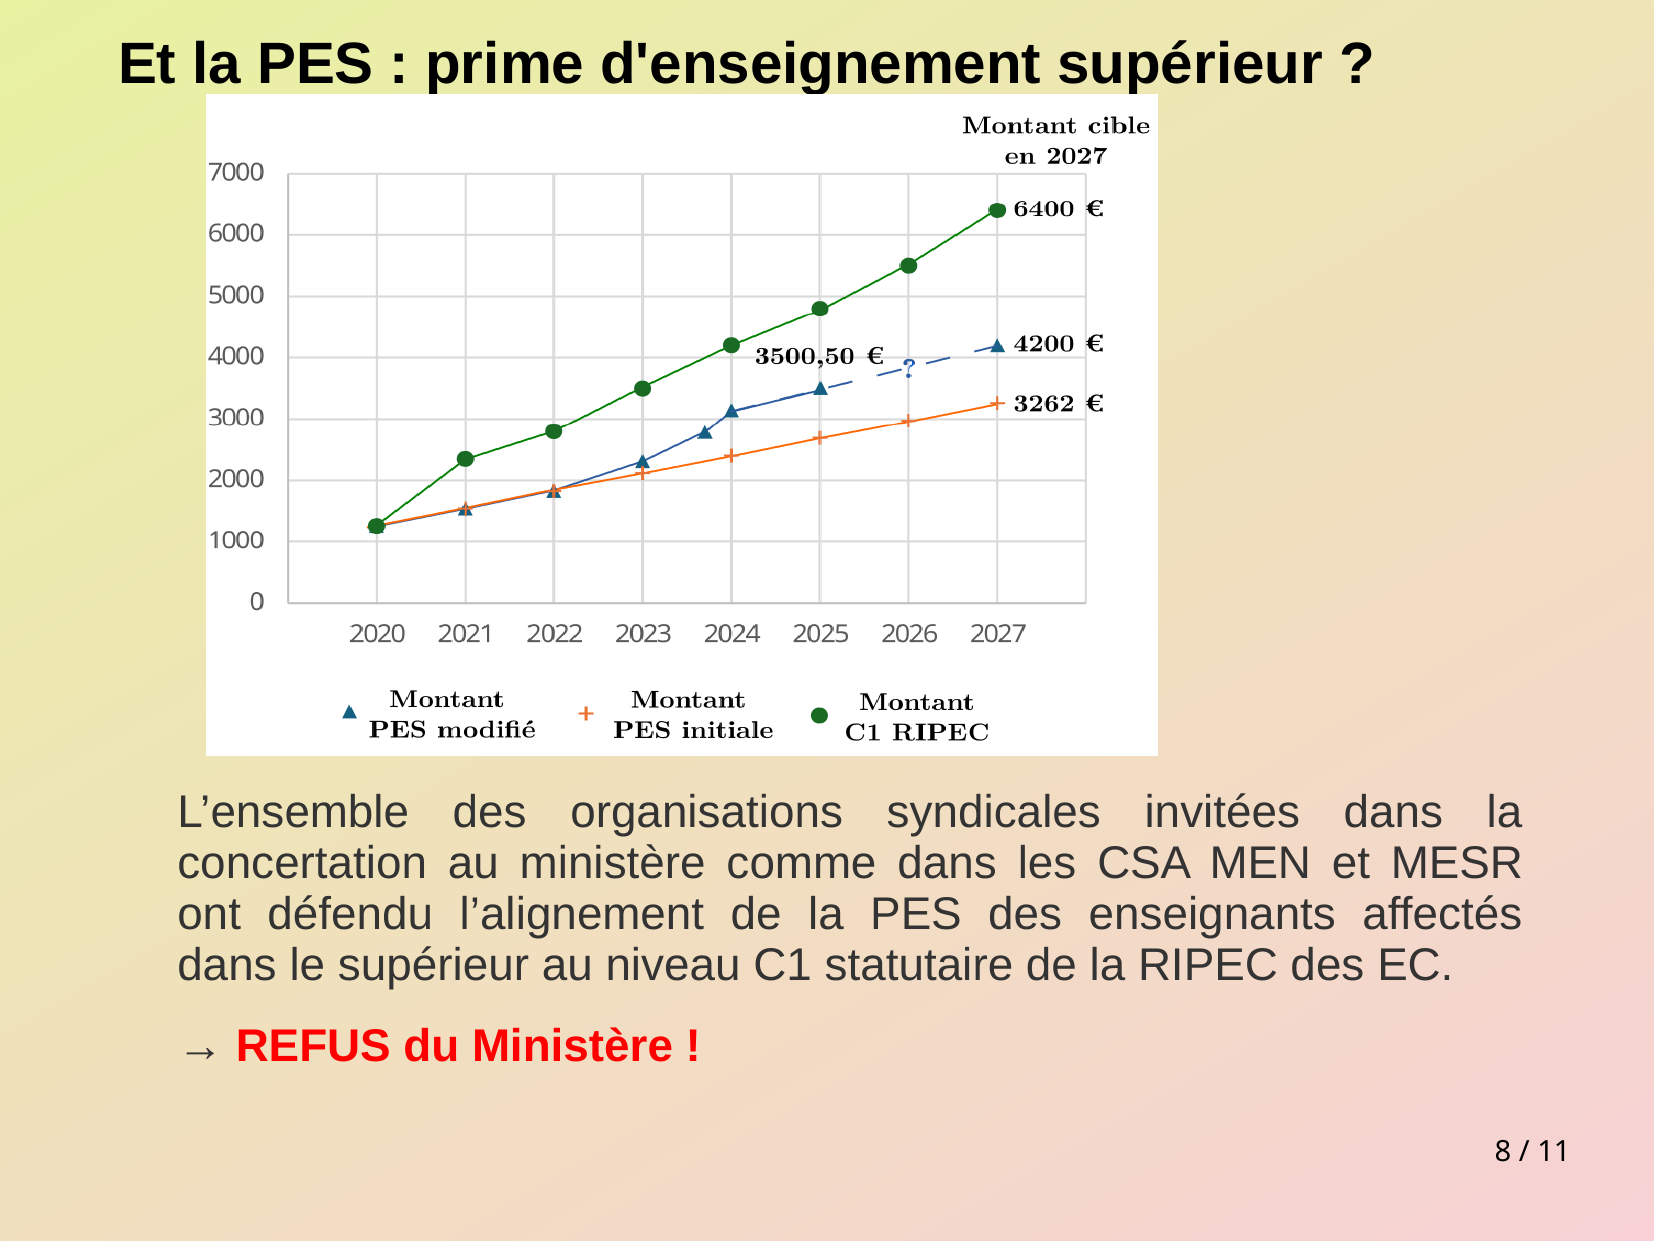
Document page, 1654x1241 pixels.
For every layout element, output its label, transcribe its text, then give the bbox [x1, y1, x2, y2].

list L’ensemble des organisations syndicales invitées dans la concertation au ministère comme dans les CSA MEN et MESR ont défendu l’alignement de la PES des enseignants affectés dans le supérieur au niveau C1 statutaire de la RIPEC des EC. → REFUS du Ministère ! [106, 785, 1524, 1056]
picture [206, 94, 1158, 757]
title Et la PES : prime d'enseignement supérieur ? [118, 5, 1536, 172]
